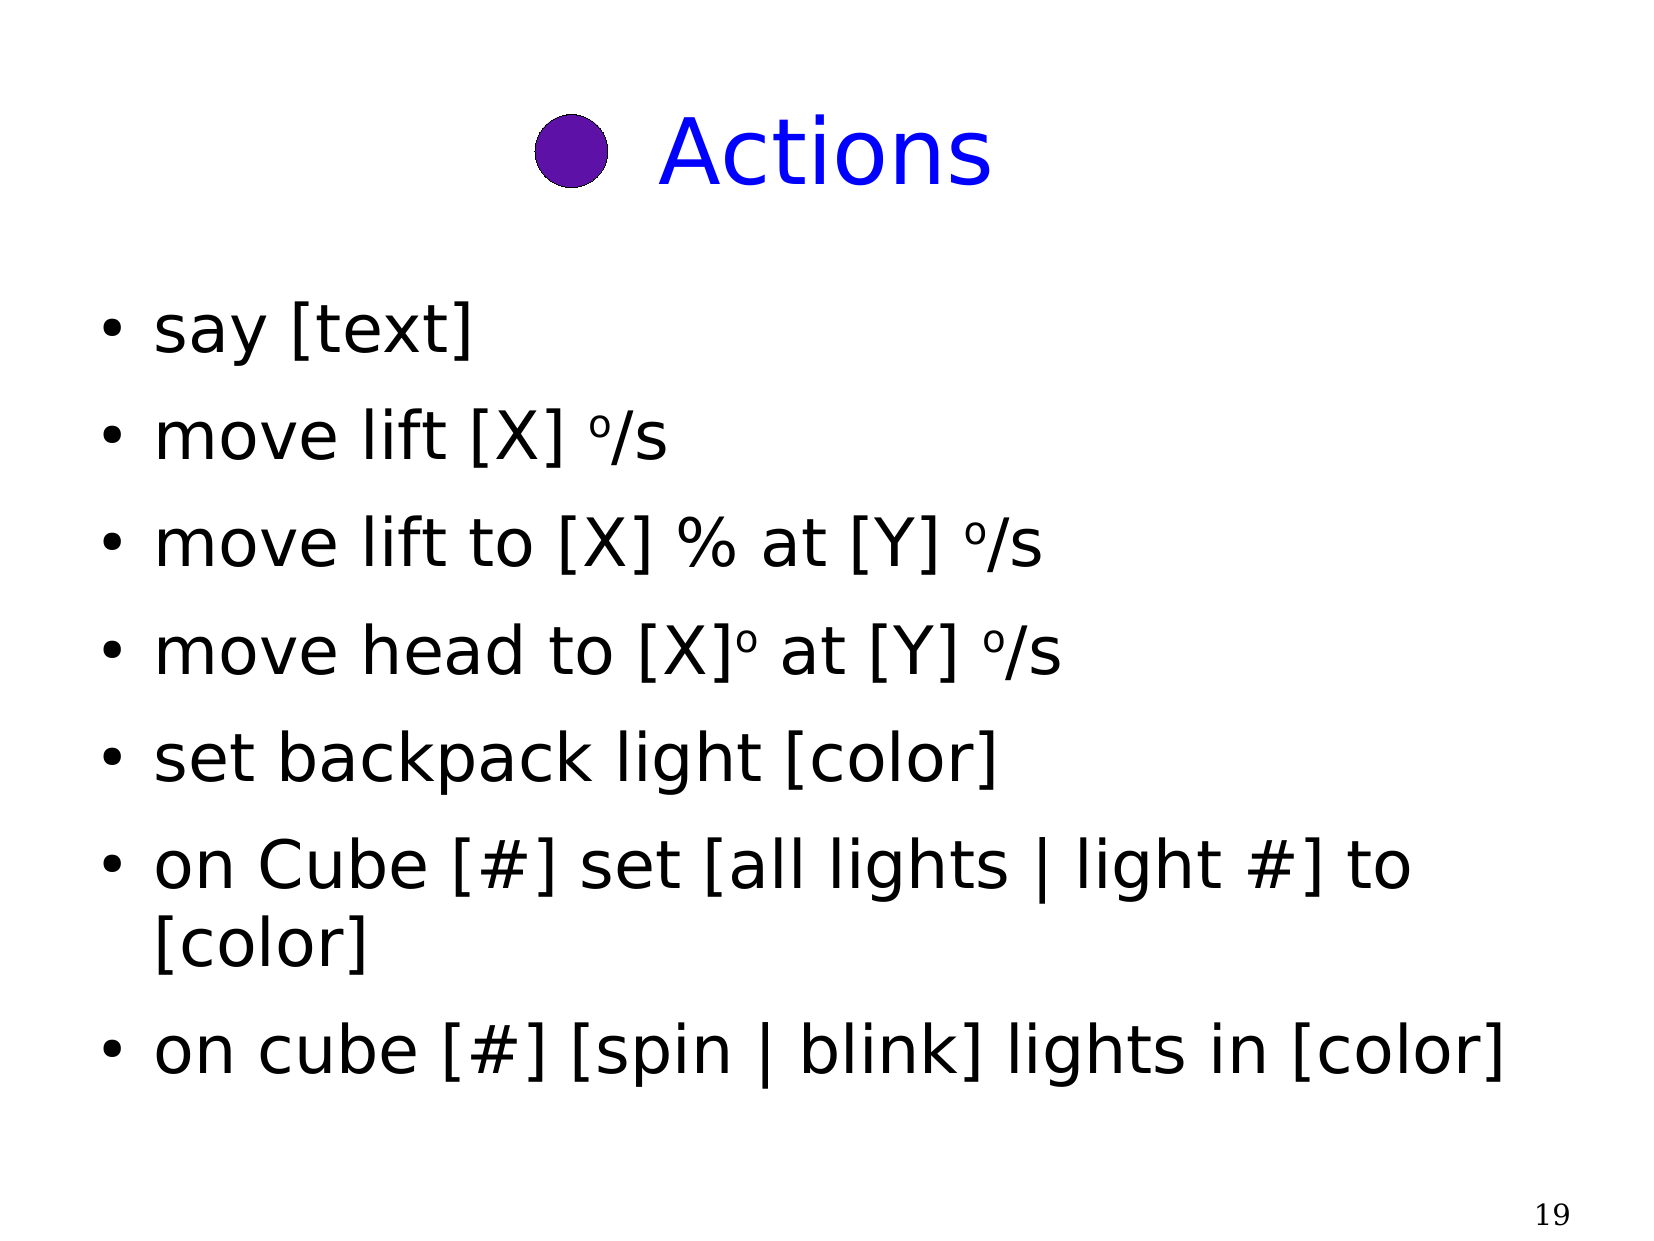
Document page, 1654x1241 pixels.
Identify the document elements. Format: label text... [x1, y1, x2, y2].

list say [text] move lift [X] o/s move lift to [X] % at [Y] o/s move head to [X]o at [Y] o/s set backpack light [color] on Cube [#] set [all lights | light #] to [color] on cube [#] [spin | blink] lights in [color] [82, 290, 1571, 1109]
title Actions [82, 49, 1571, 257]
text_box [534, 114, 608, 188]
